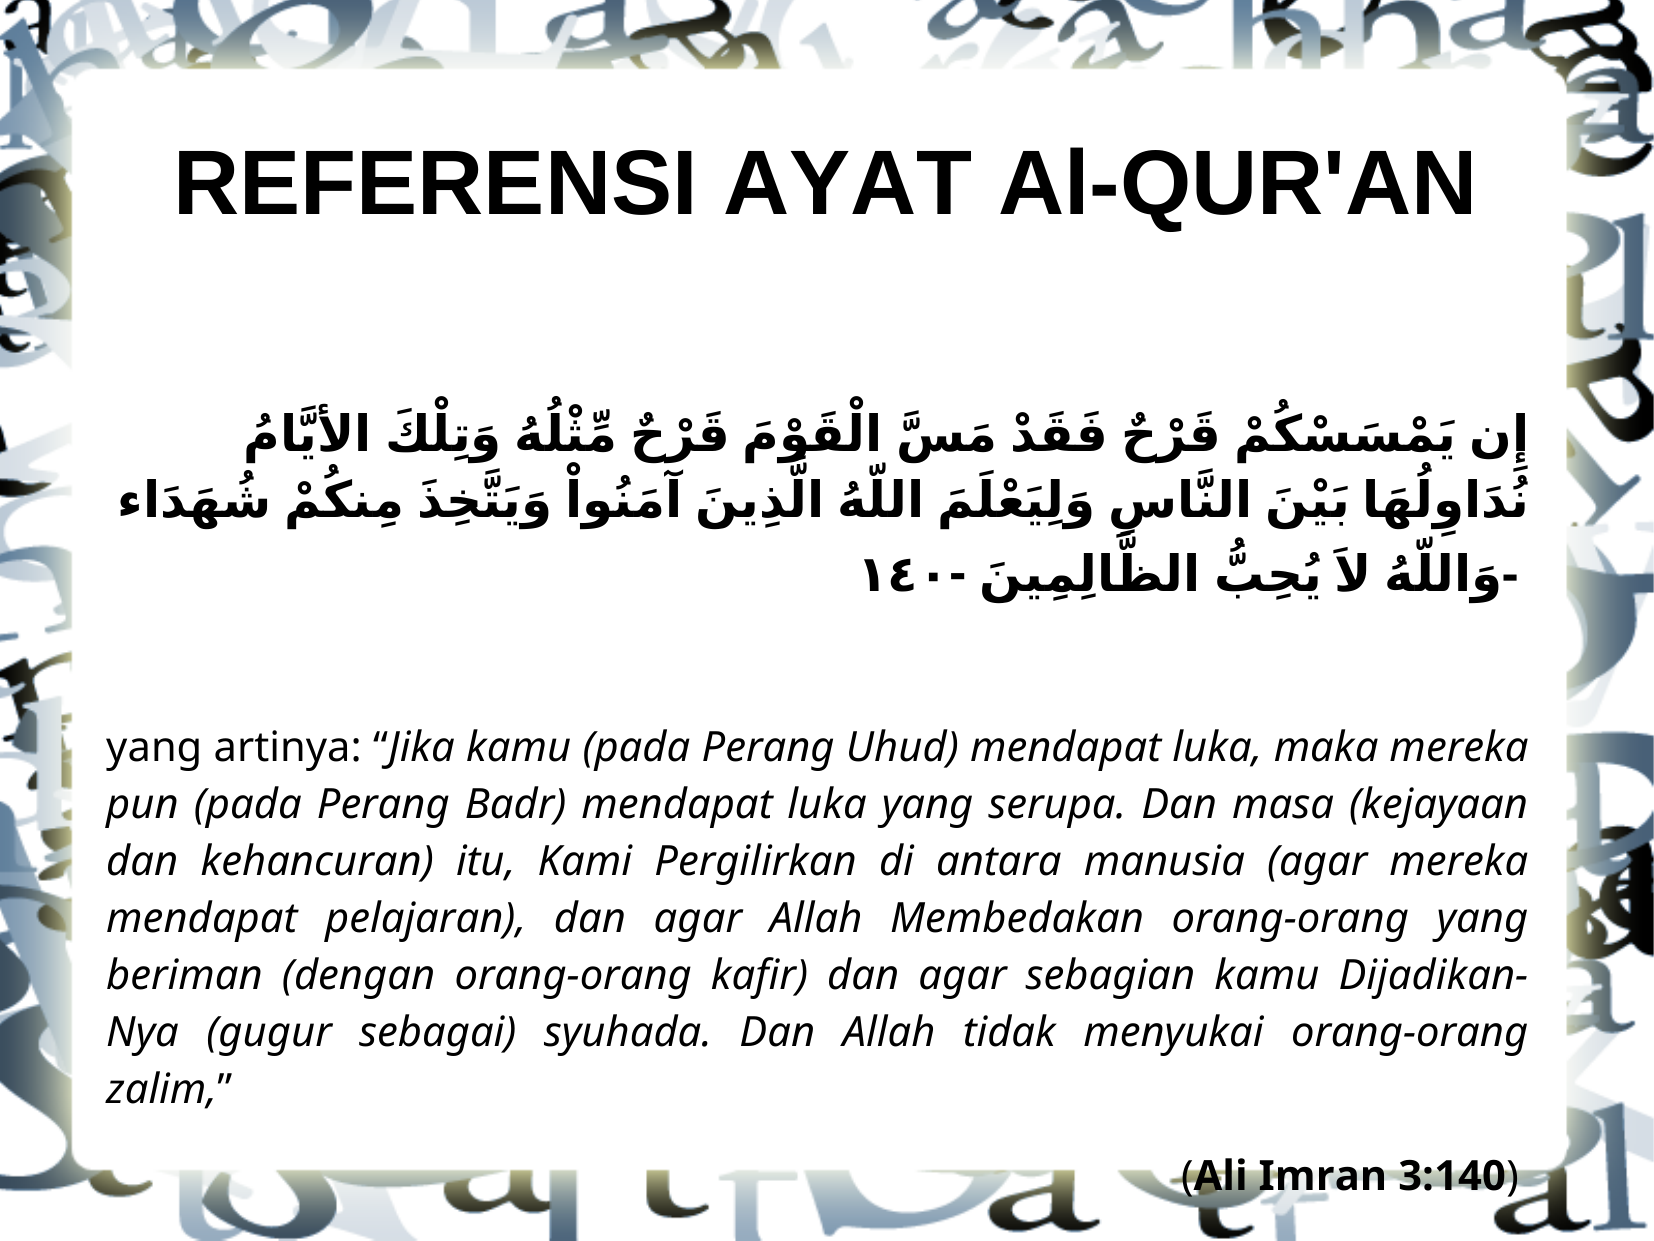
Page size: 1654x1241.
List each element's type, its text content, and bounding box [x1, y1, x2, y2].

title REFERENSI AYAT Al-QUR'AN [82, 78, 1571, 287]
picture [0, 0, 1654, 1241]
list إِن يَمْسَسْكُمْ قَرْحٌ فَقَدْ مَسَّ الْقَوْمَ قَرْحٌ مِّثْلُهُ وَتِلْكَ الأيَّامُ نُدَاوِلُهَا بَيْنَ النَّاسِ وَلِيَعْلَمَ اللّهُ الَّذِينَ آمَنُواْ وَيَتَّخِذَ مِنكُمْ شُهَدَاء وَاللّهُ لاَ يُحِبُّ الظَّالِمِينَ -١٤٠- yang artinya: “Jika kamu (pada Perang Uhud) mendapat luka, maka mereka pun (pada Perang Badr) mendapat luka yang serupa. Dan masa (kejayaan dan kehancuran) itu, Kami Pergilirkan di antara manusia (agar mereka mendapat pelajaran), dan agar Allah Membedakan orang-orang yang beriman (dengan orang-orang kafir) dan agar sebagian kamu Dijadikan-Nya (gugur sebagai) syuhada. Dan Allah tidak menyukai orang-orang zalim,” (Ali Imran 3:140) [106, 227, 1530, 1132]
